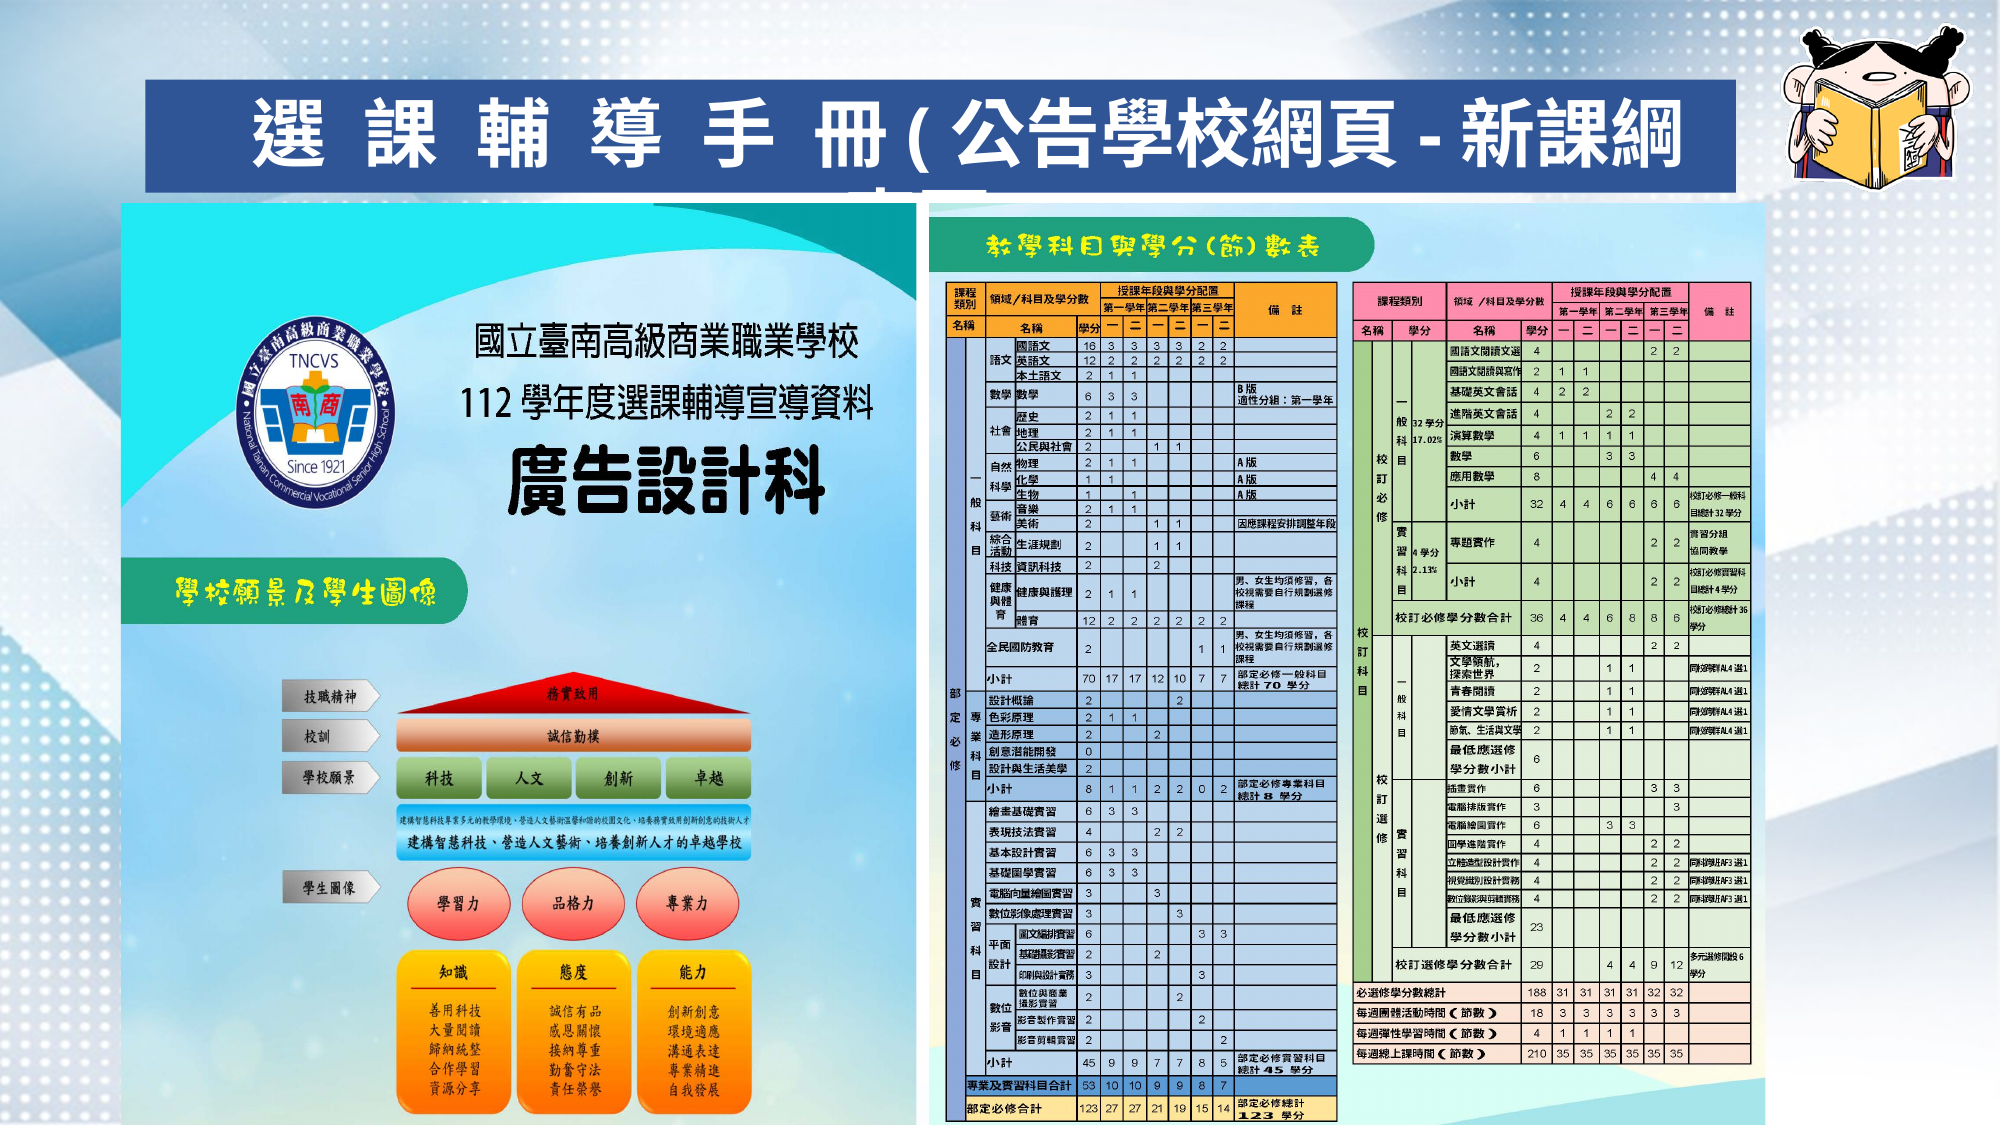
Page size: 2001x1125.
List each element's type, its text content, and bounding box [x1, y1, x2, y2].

text_box 選 課 輔 導 手 冊(公告學校網頁-新課綱專區) [145, 79, 1736, 193]
picture [0, 0, 2000, 1125]
